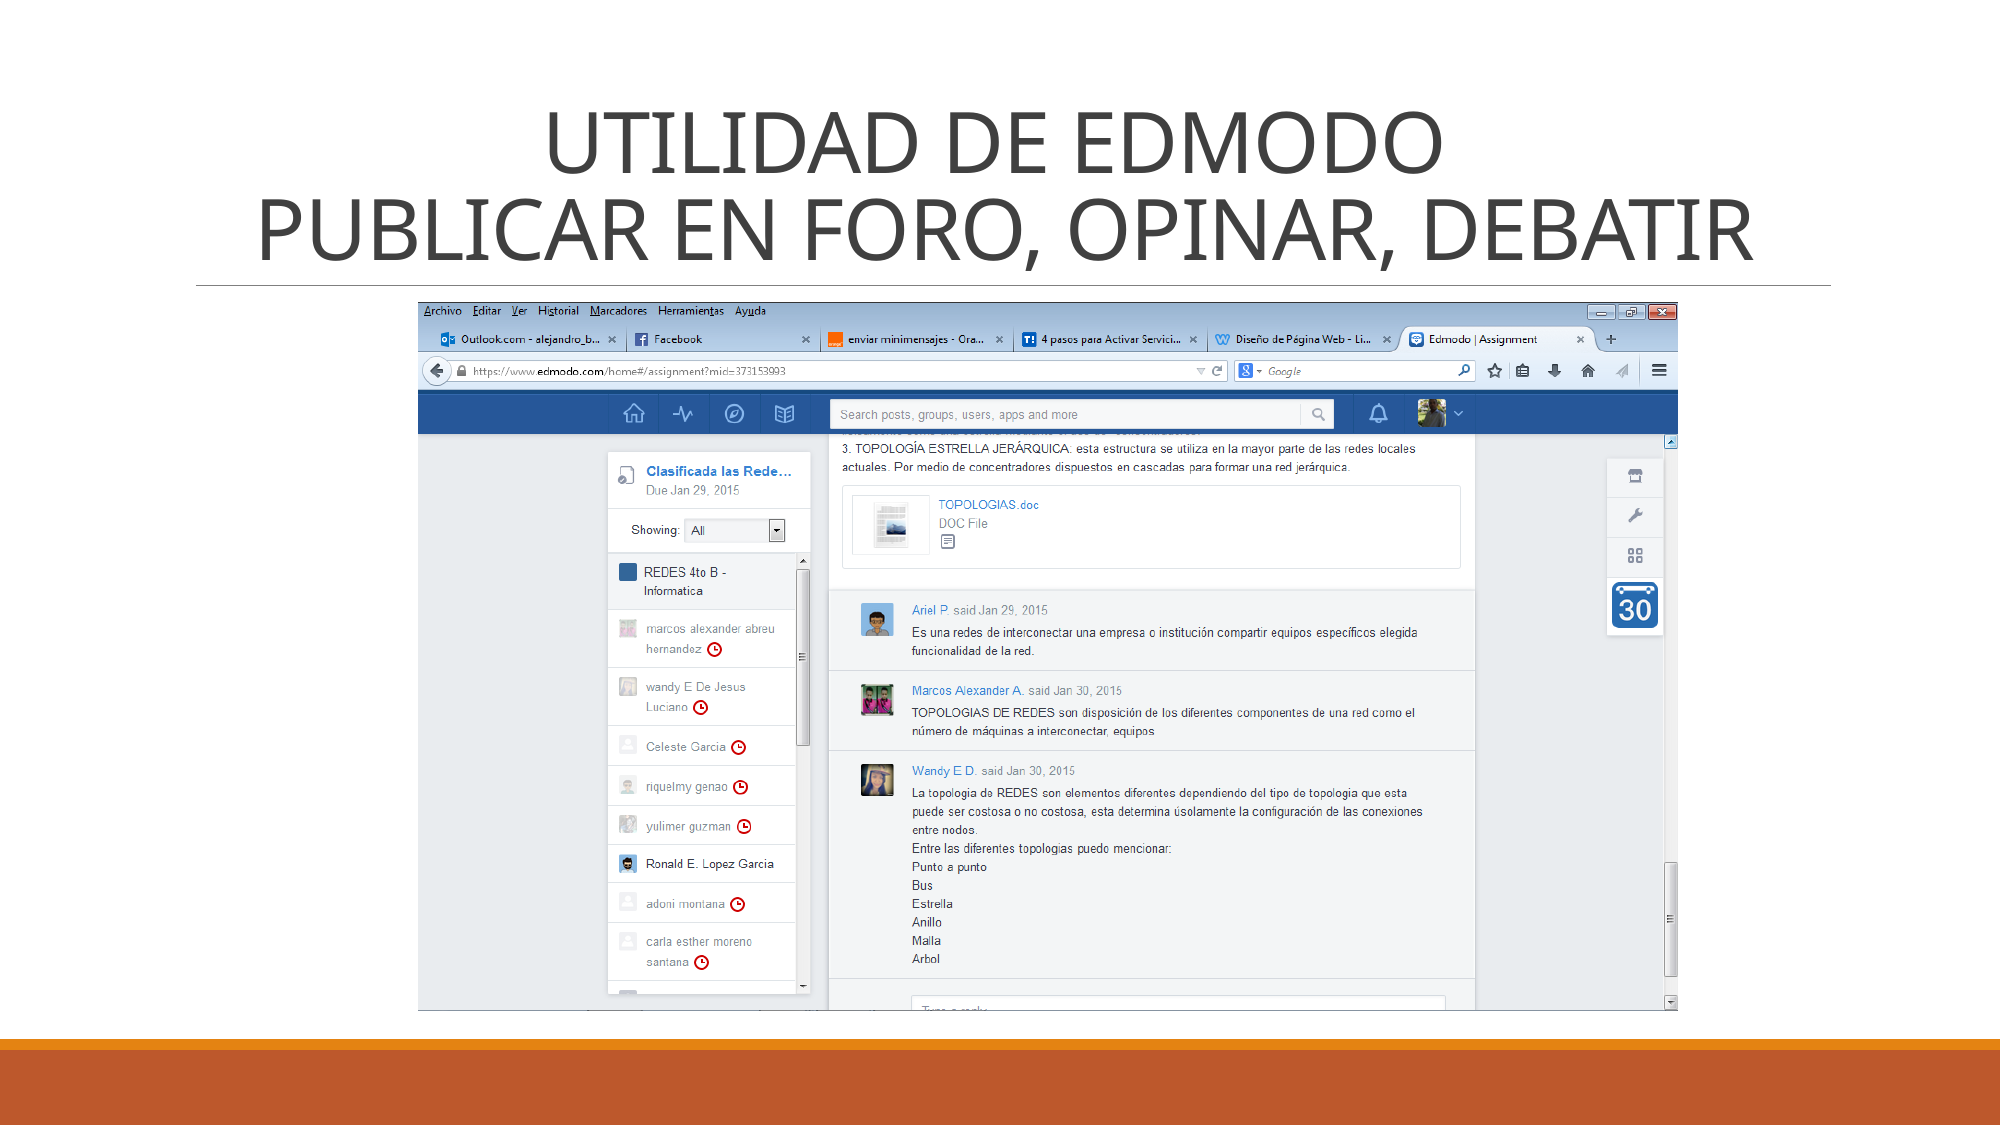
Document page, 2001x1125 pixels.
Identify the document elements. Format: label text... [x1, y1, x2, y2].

title UTILIDAD DE EDMODO PUBLICAR EN FORO, OPINAR, DEBATIR [180, 47, 1831, 286]
picture [418, 302, 1678, 1011]
